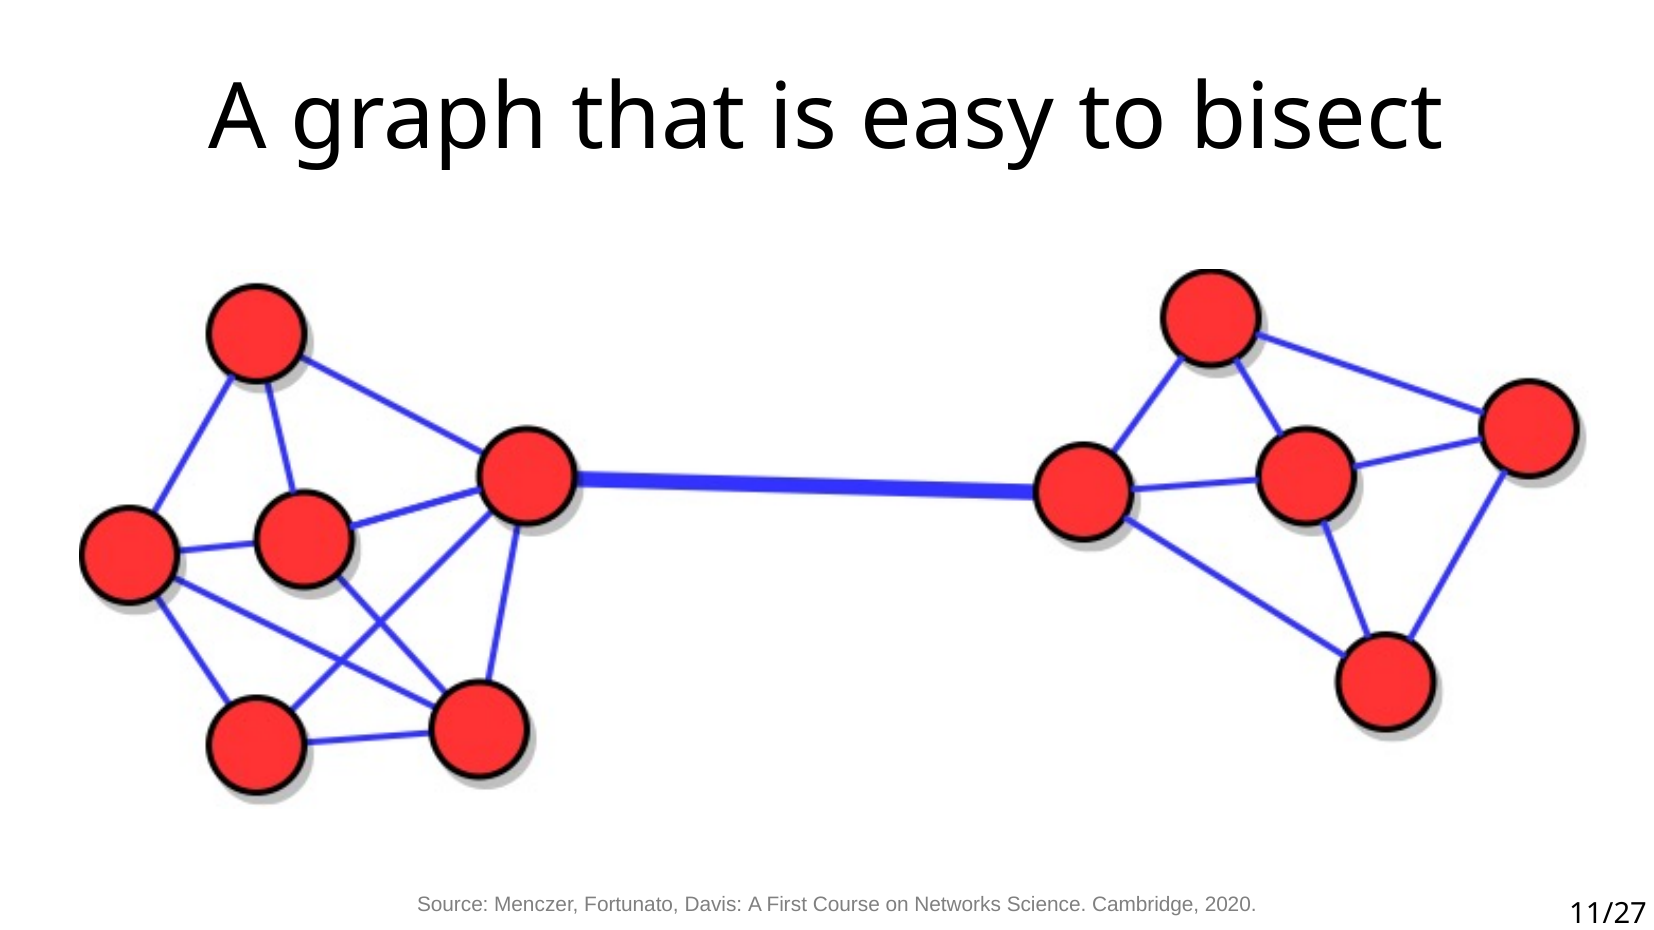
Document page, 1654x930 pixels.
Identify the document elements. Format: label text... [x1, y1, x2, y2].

title A graph that is easy to bisect [82, 1, 1571, 225]
text_box Source: Menczer, Fortunato, Davis: A First Course on Networks Science. Cambridge, 2020. [304, 885, 1370, 930]
picture [79, 269, 1591, 809]
